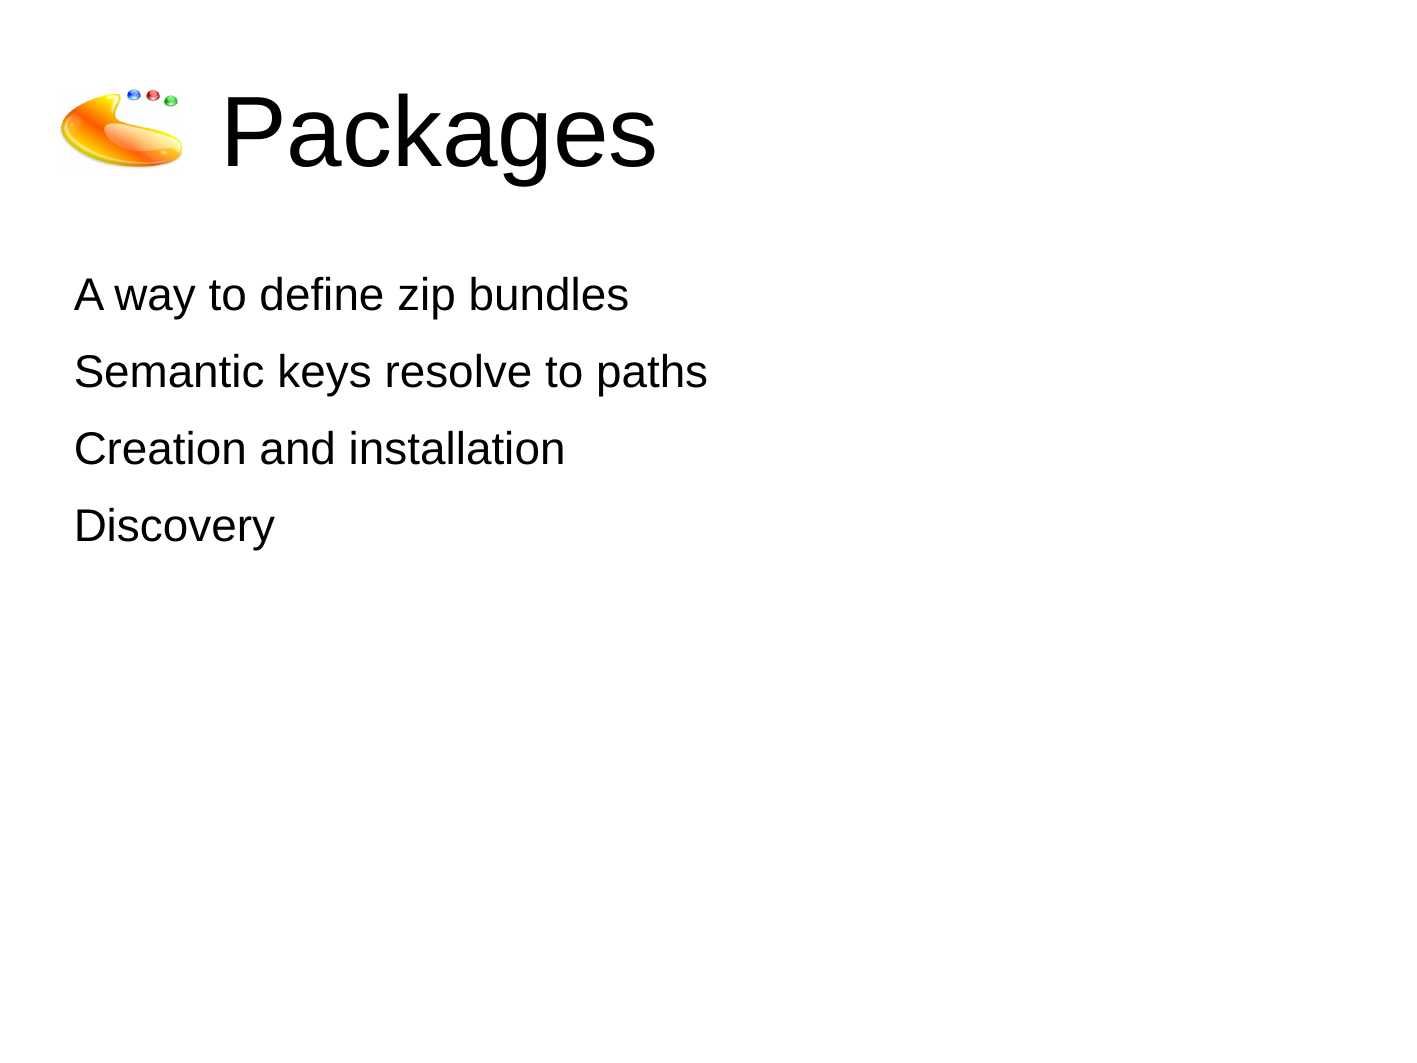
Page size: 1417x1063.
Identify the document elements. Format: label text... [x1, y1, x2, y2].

text_box A way to define zip bundles Semantic keys resolve to paths Creation and installation Discovery [59, 236, 1417, 1063]
text_box Packages [205, 68, 1358, 188]
picture [60, 89, 183, 170]
